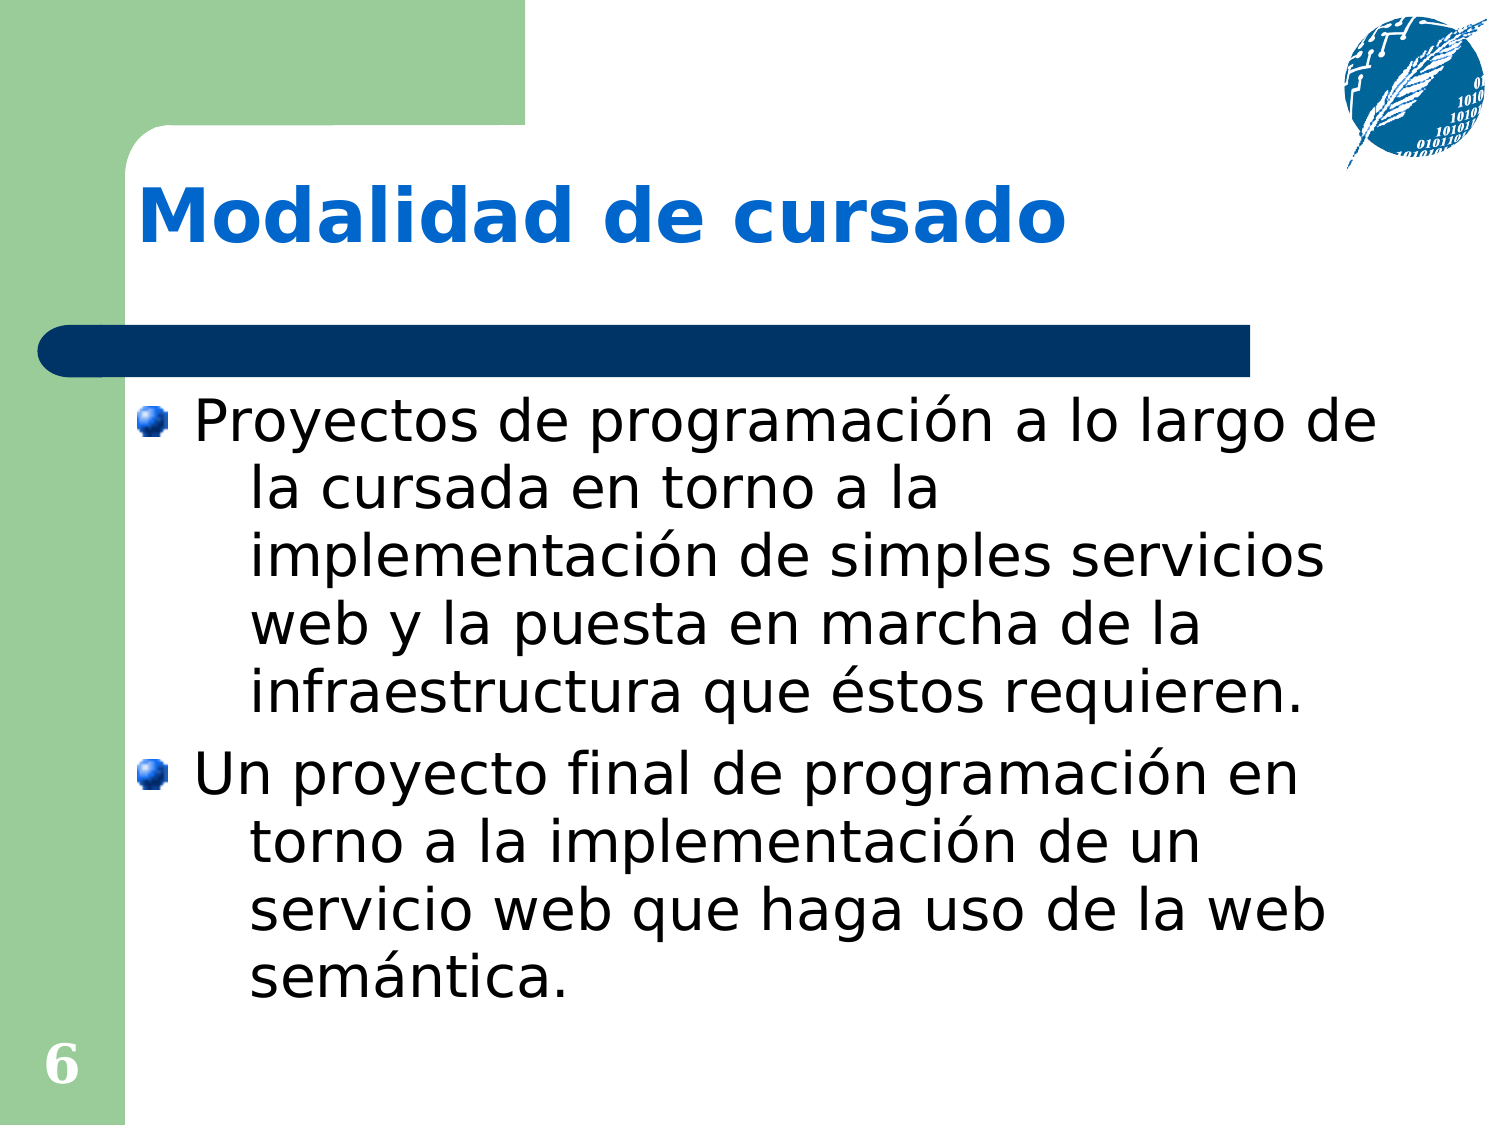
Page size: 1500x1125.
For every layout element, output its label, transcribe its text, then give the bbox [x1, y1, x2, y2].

picture [1341, 15, 1487, 172]
title Modalidad de cursado [136, 136, 1413, 301]
picture [1436, 127, 1450, 136]
picture [1427, 138, 1431, 148]
picture [1416, 140, 1425, 149]
picture [1433, 139, 1440, 147]
list Proyectos de programación a lo largo de la cursada en torno a la implementación de simples servicios web y la puesta en marcha de la infraestructura que éstos requieren. Un proyecto final de programación en torno a la implementación de un servicio web que haga uso de la web semántica. [137, 387, 1400, 1045]
